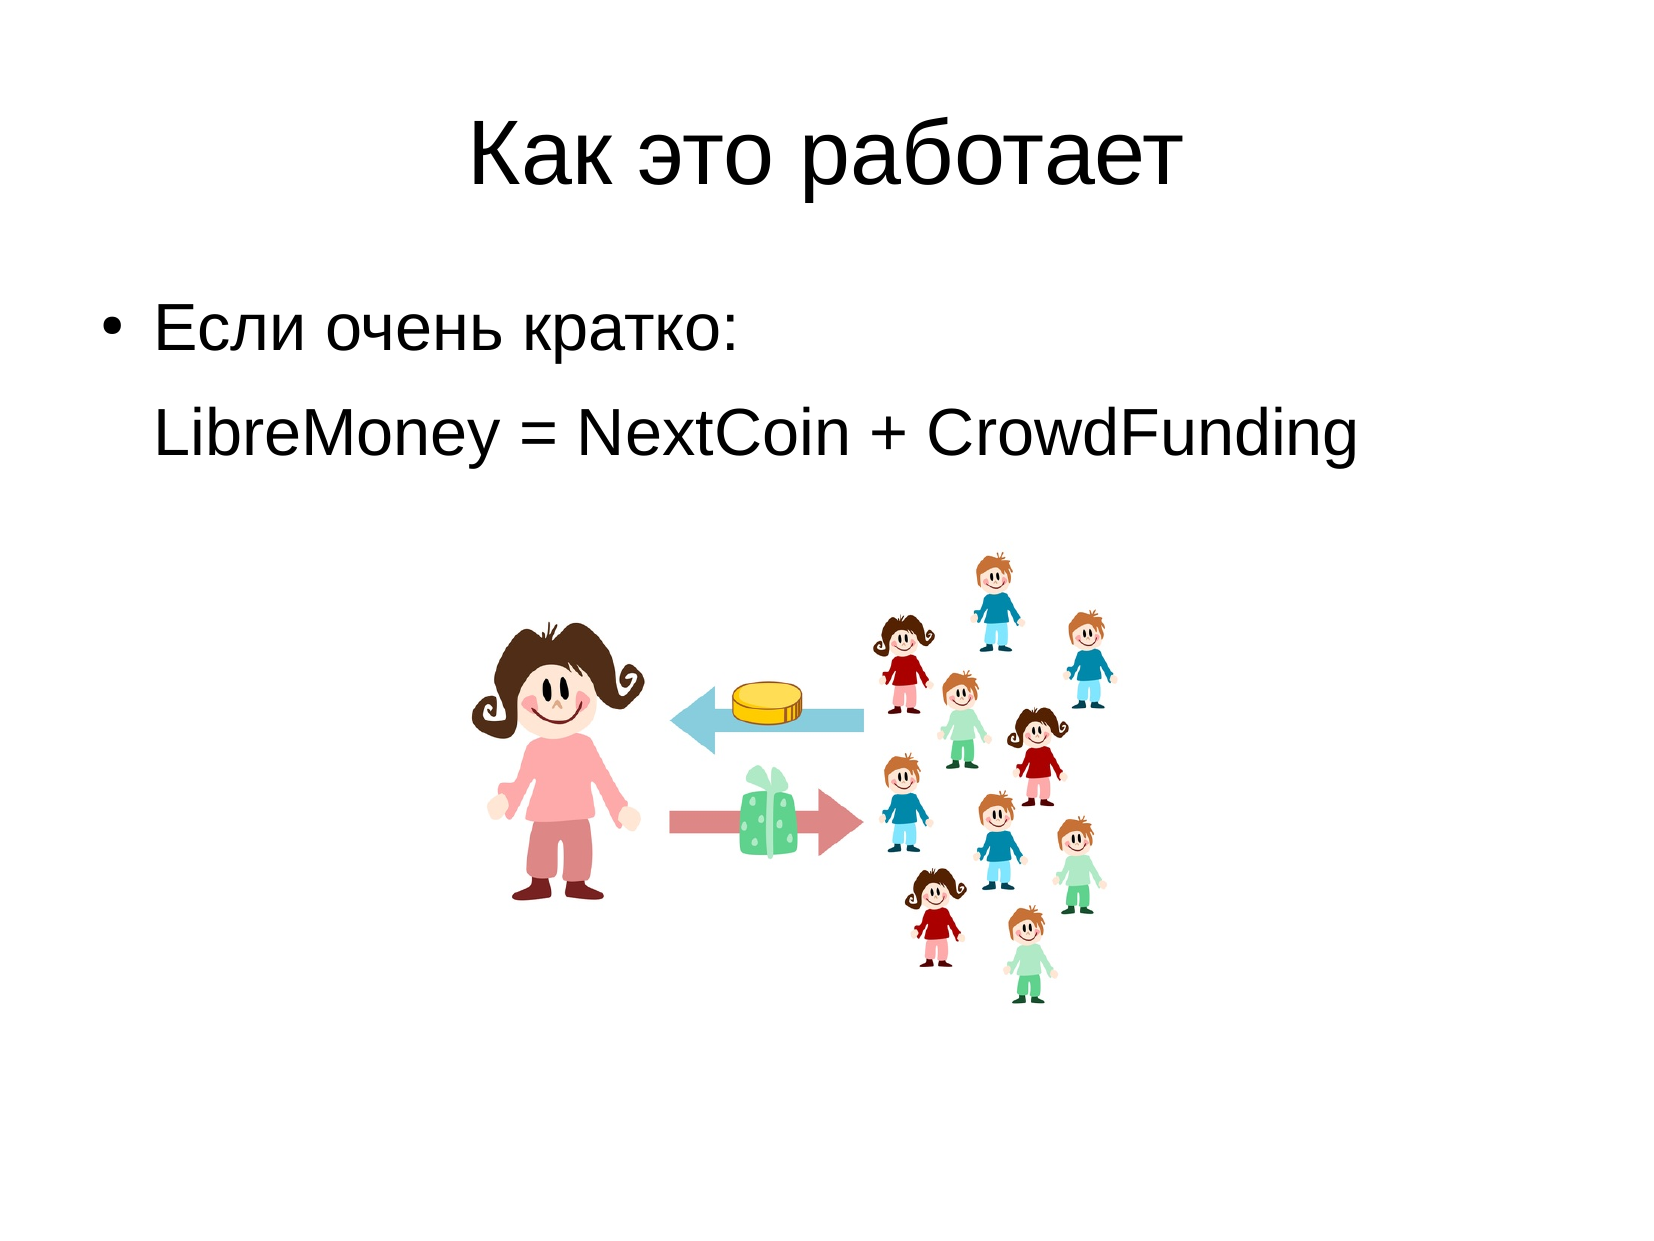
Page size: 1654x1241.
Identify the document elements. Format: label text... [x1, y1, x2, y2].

list Если очень кратко: LibreMoney = NextCoin + CrowdFunding [82, 290, 1571, 1010]
picture [460, 524, 1123, 1028]
title Как это работает [82, 49, 1571, 257]
